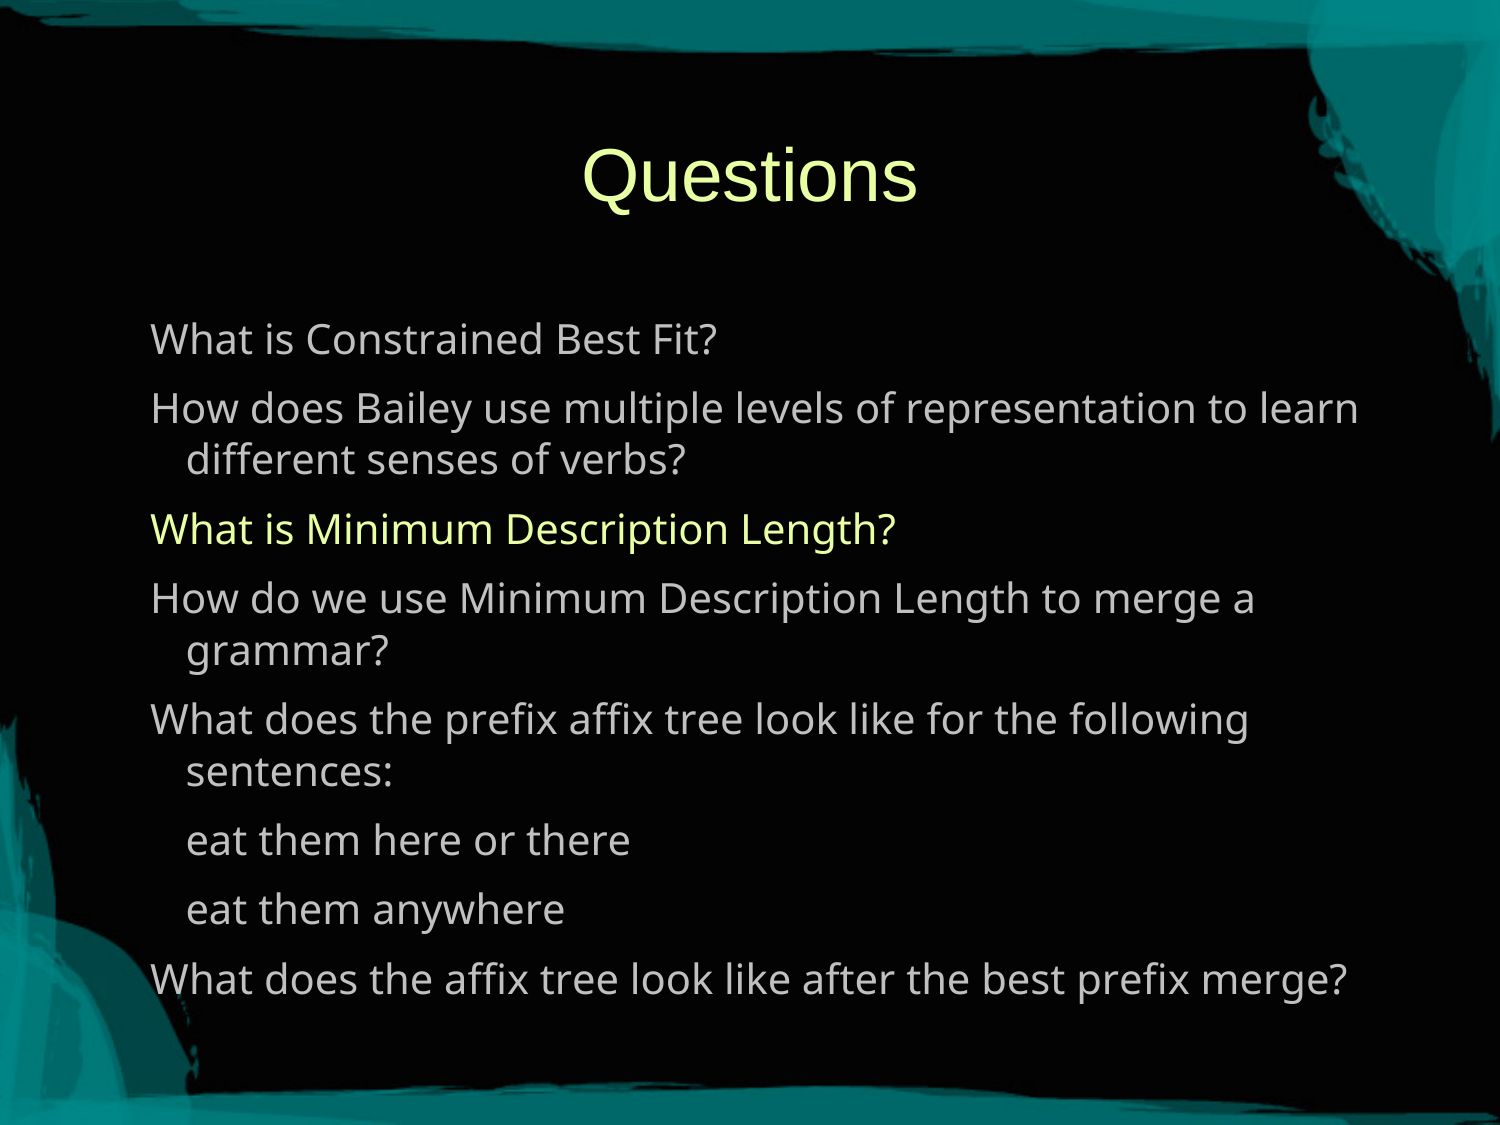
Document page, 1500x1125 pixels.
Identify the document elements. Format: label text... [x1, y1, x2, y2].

picture [0, 0, 1500, 1125]
title Questions [112, 87, 1388, 224]
list What is Constrained Best Fit? How does Bailey use multiple levels of representation to learn different senses of verbs? What is Minimum Description Length? How do we use Minimum Description Length to merge a grammar? What does the prefix affix tree look like for the following sentences: eat them here or there eat them anywhere What does the affix tree look like after the best prefix merge? [99, 224, 1388, 1038]
